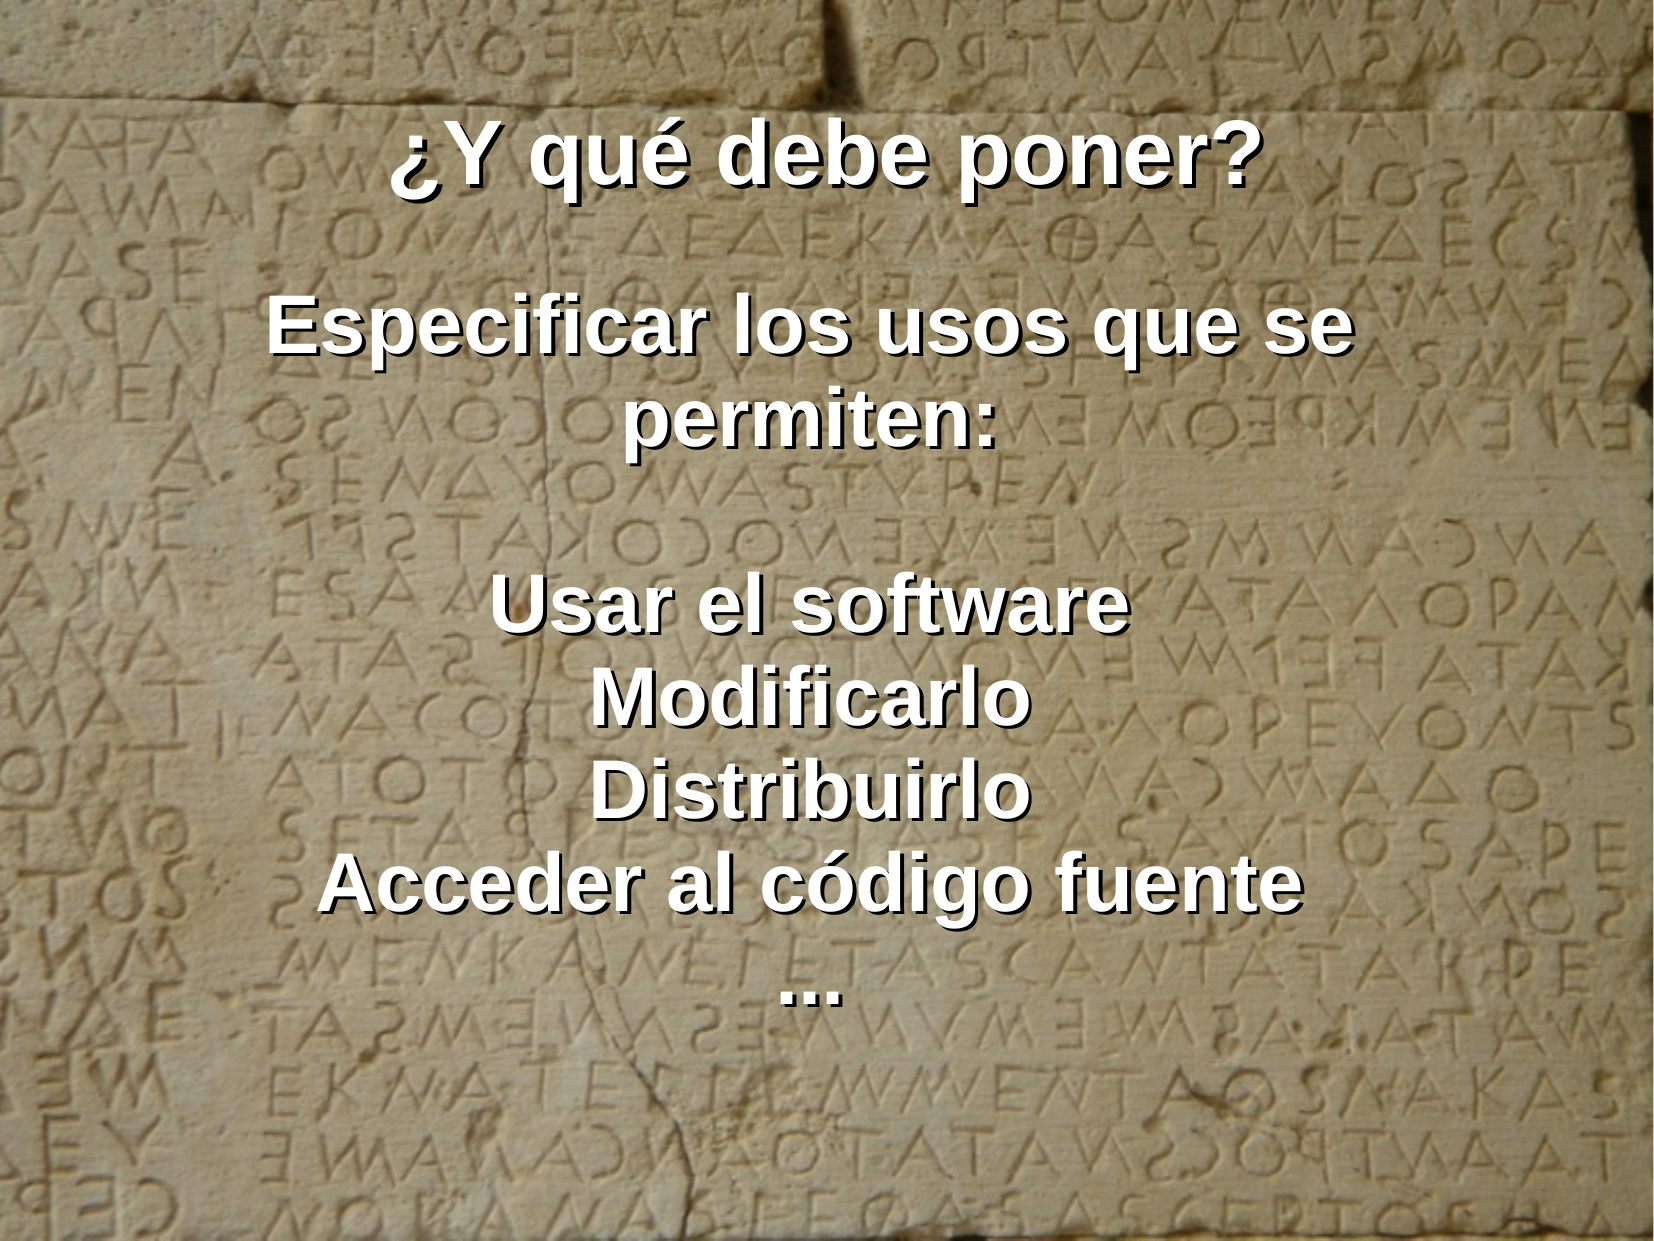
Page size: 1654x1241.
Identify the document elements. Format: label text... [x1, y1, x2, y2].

subtitle Especificar los usos que se permiten: Usar el software Modificarlo Distribuirlo Acceder al código fuente ... [82, 277, 1538, 1022]
title ¿Y qué debe poner? [82, 49, 1571, 257]
picture [0, 0, 1654, 1241]
